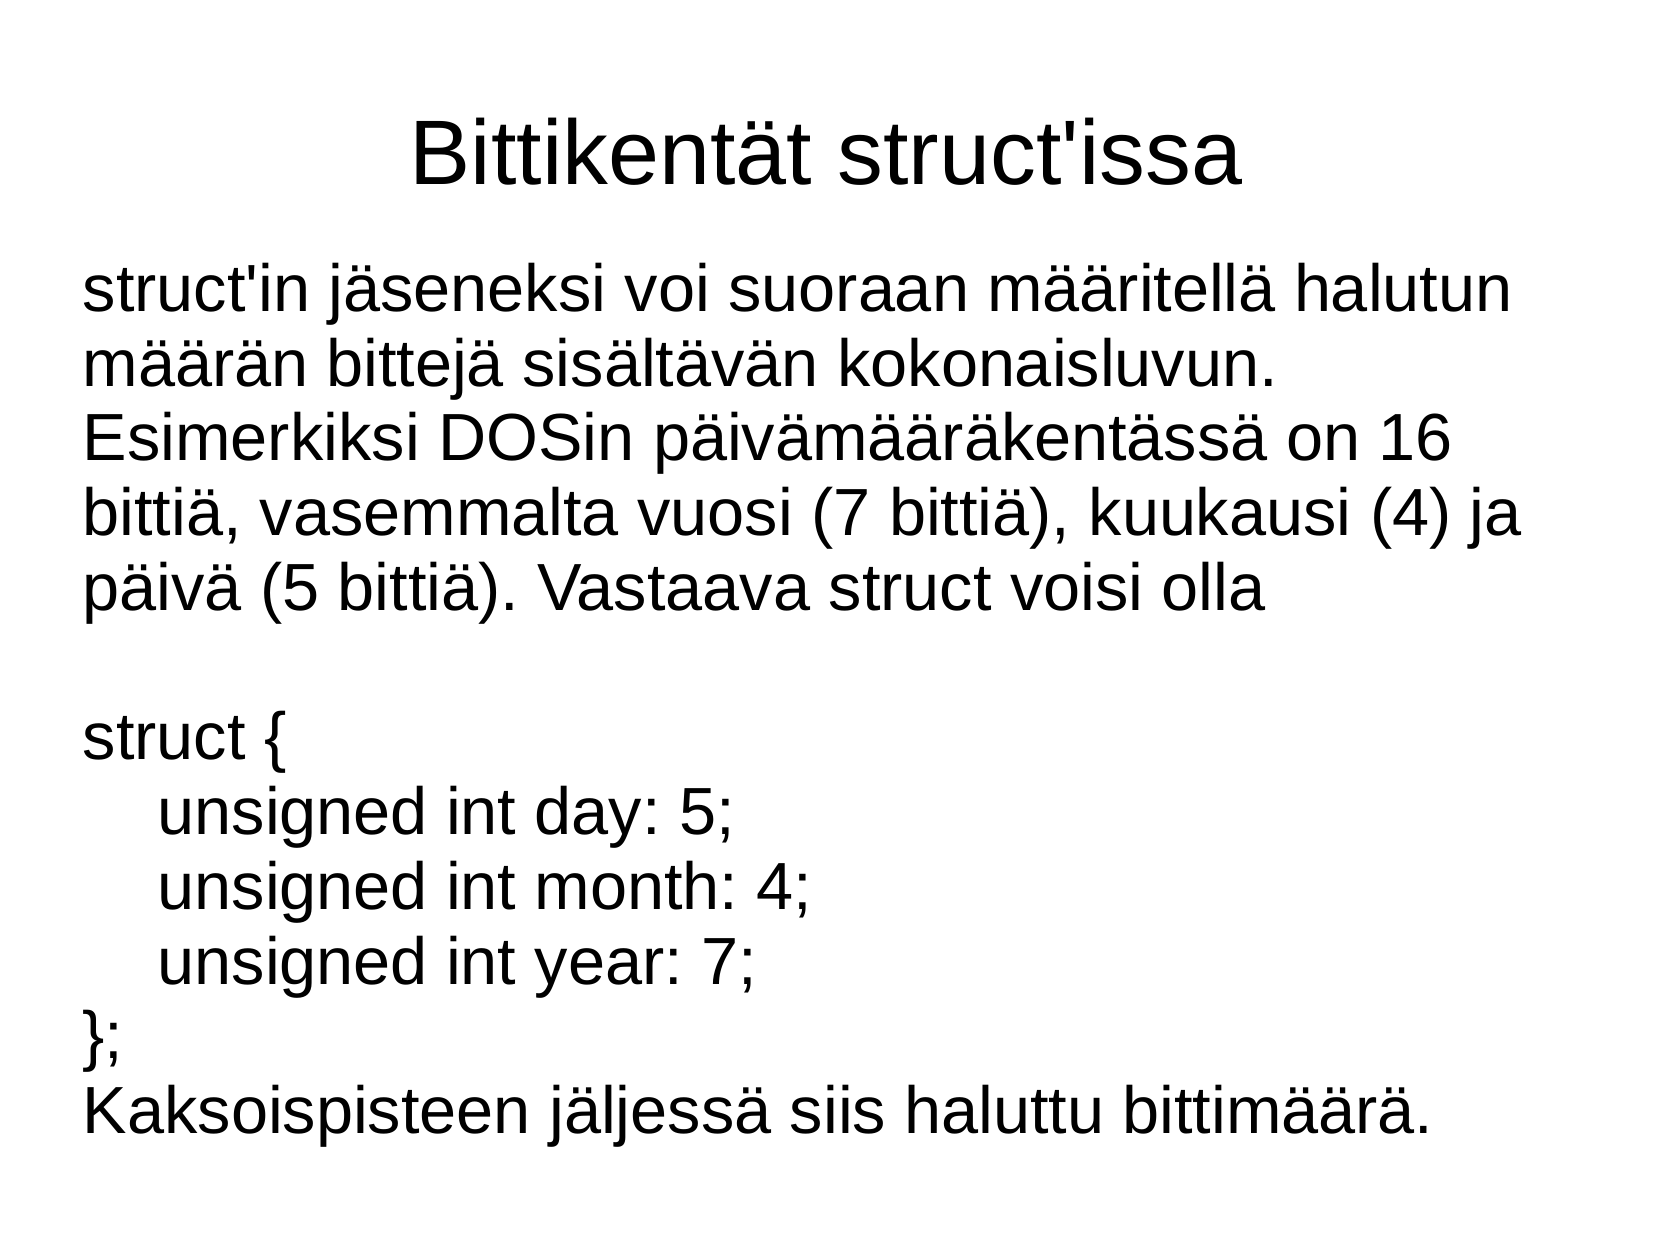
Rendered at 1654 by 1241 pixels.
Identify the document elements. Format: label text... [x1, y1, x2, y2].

subtitle struct'in jäseneksi voi suoraan määritellä halutun määrän bittejä sisältävän kokonaisluvun. Esimerkiksi DOSin päivämääräkentässä on 16 bittiä, vasemmalta vuosi (7 bittiä), kuukausi (4) ja päivä (5 bittiä). Vastaava struct voisi olla struct { unsigned int day: 5; unsigned int month: 4; unsigned int year: 7; }; Kaksoispisteen jäljessä siis haluttu bittimäärä. [82, 250, 1571, 1149]
title Bittikentät struct'issa [82, 56, 1571, 250]
